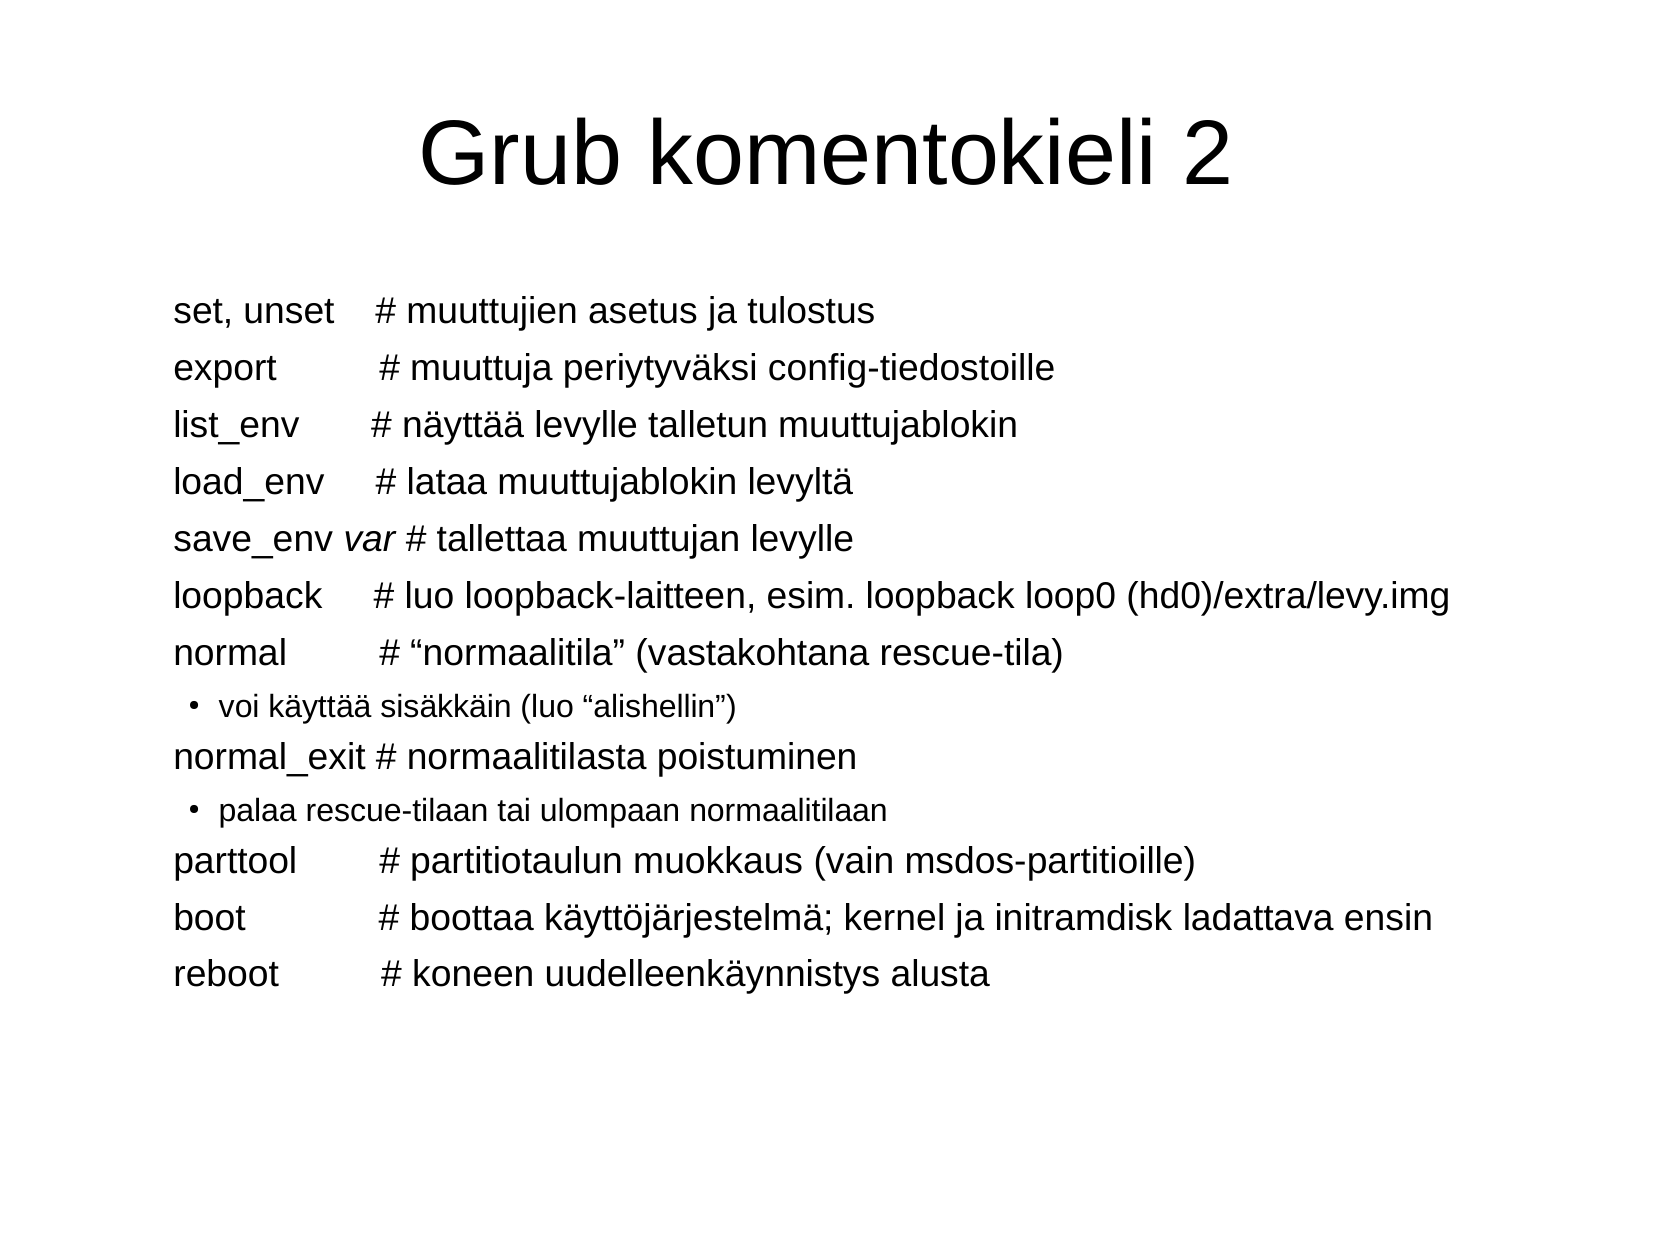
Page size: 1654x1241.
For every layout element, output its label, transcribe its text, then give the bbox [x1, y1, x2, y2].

title Grub komentokieli 2 [82, 49, 1571, 257]
list set, unset # muuttujien asetus ja tulostus export # muuttuja periytyväksi config-tiedostoille list_env # näyttää levylle talletun muuttujablokin load_env # lataa muuttujablokin levyltä save_env var # tallettaa muuttujan levylle loopback # luo loopback-laitteen, esim. loopback loop0 (hd0)/extra/levy.img normal # “normaalitila” (vastakohtana rescue-tila) voi käyttää sisäkkäin (luo “alishellin”) normal_exit # normaalitilasta poistuminen palaa rescue-tilaan tai ulompaan normaalitilaan parttool # partitiotaulun muokkaus (vain msdos-partitioille) boot # boottaa käyttöjärjestelmä; kernel ja initramdisk ladattava ensin reboot # koneen uudelleenkäynnistys alusta [82, 290, 1571, 1010]
